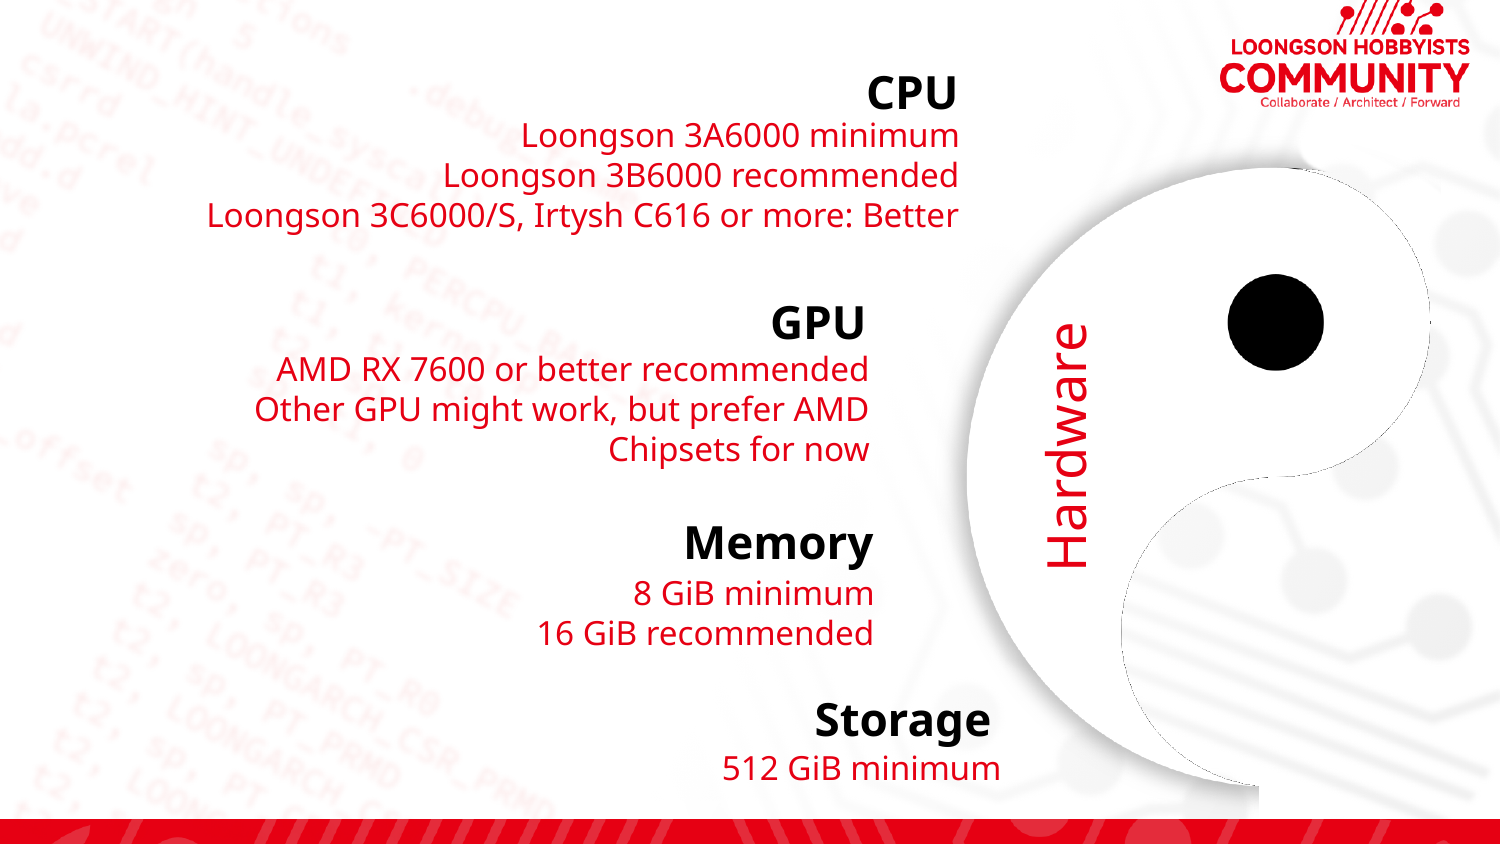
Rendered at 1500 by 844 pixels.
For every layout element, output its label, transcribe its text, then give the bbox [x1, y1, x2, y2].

text_box Storage [944, 716, 954, 731]
text_box AMD RX 7600 or better recommended Other GPU might work, but prefer AMD Chipsets for now [241, 341, 877, 474]
text_box 8 GiB minimum 16 GiB recommended [512, 562, 881, 661]
text_box Memory [677, 503, 884, 579]
text_box Hardware [1020, 295, 1109, 579]
text_box GPU [764, 283, 883, 359]
text_box CPU [860, 54, 979, 129]
text_box CPU [906, 82, 915, 92]
text_box Loongson 3A6000 minimum Loongson 3B6000 recommended Loongson 3C6000/S, Irtysh C616 or more: Better [139, 100, 967, 248]
picture [0, 0, 1500, 844]
text_box Storage [808, 681, 1045, 756]
text_box 512 GiB minimum [667, 737, 1008, 797]
